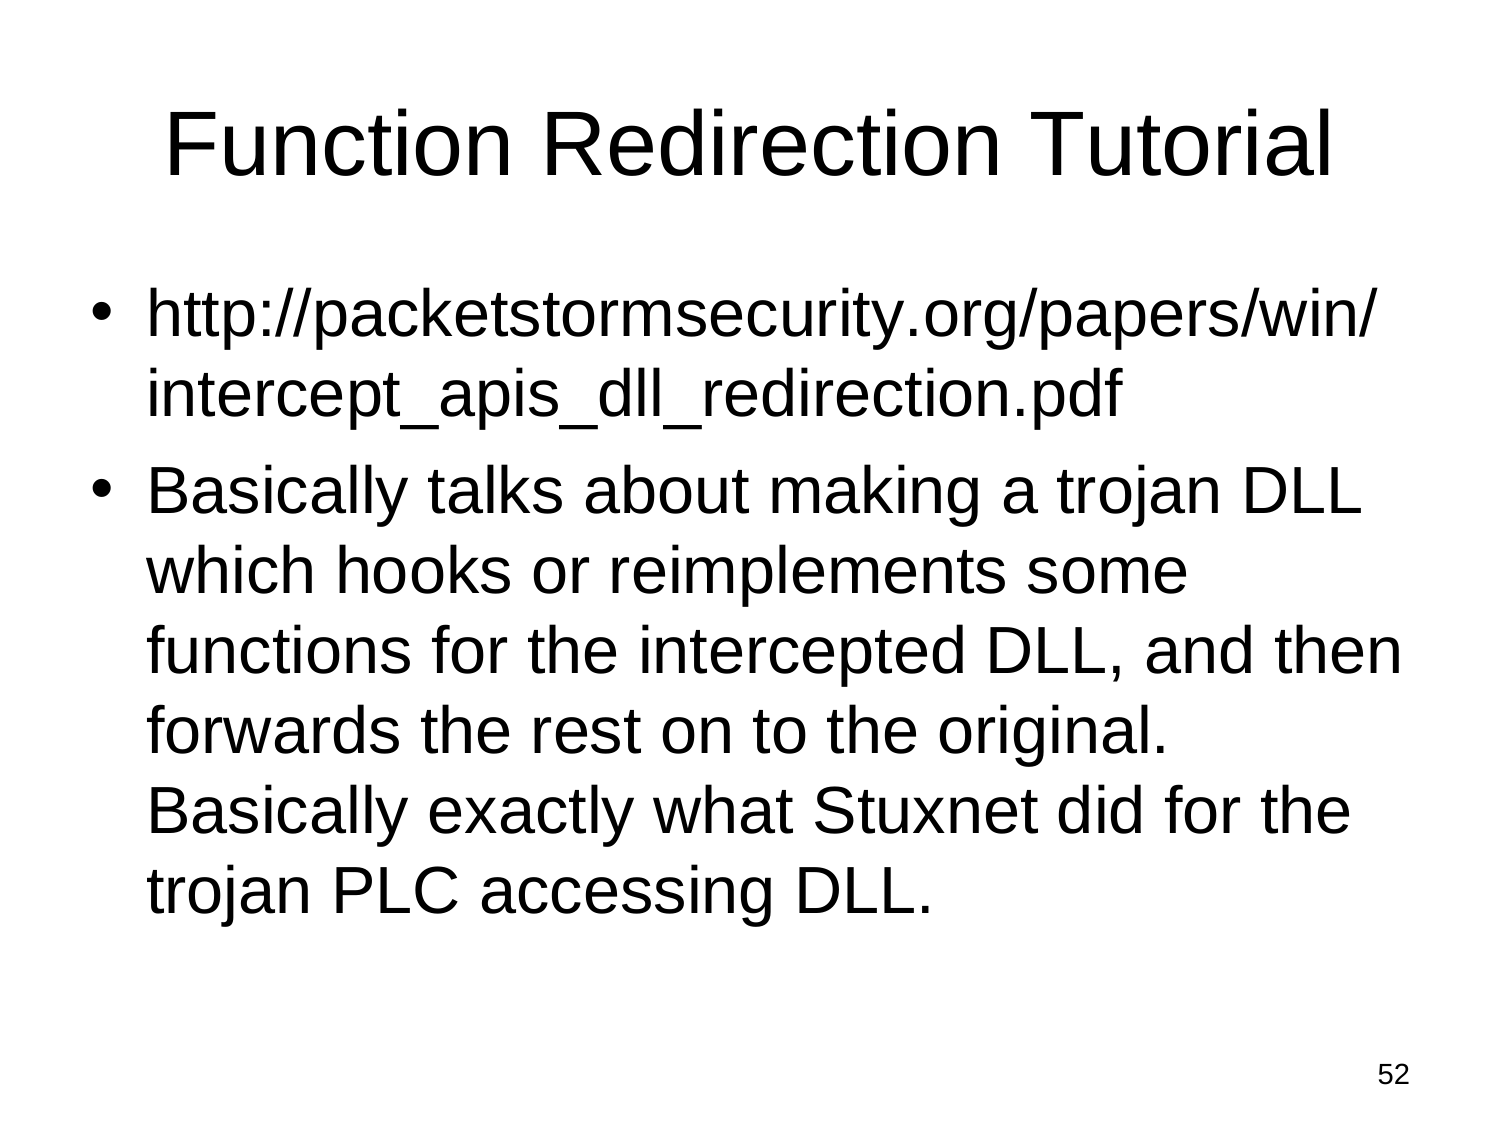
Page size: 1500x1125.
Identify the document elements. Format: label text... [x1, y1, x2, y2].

title Function Redirection Tutorial [75, 45, 1426, 233]
text_box <number> [1074, 1042, 1426, 1103]
list http://packetstormsecurity.org/papers/win/intercept_apis_dll_redirection.pdf Basically talks about making a trojan DLL which hooks or reimplements some functions for the intercepted DLL, and then forwards the rest on to the original. Basically exactly what Stuxnet did for the trojan PLC accessing DLL. [75, 262, 1426, 1006]
